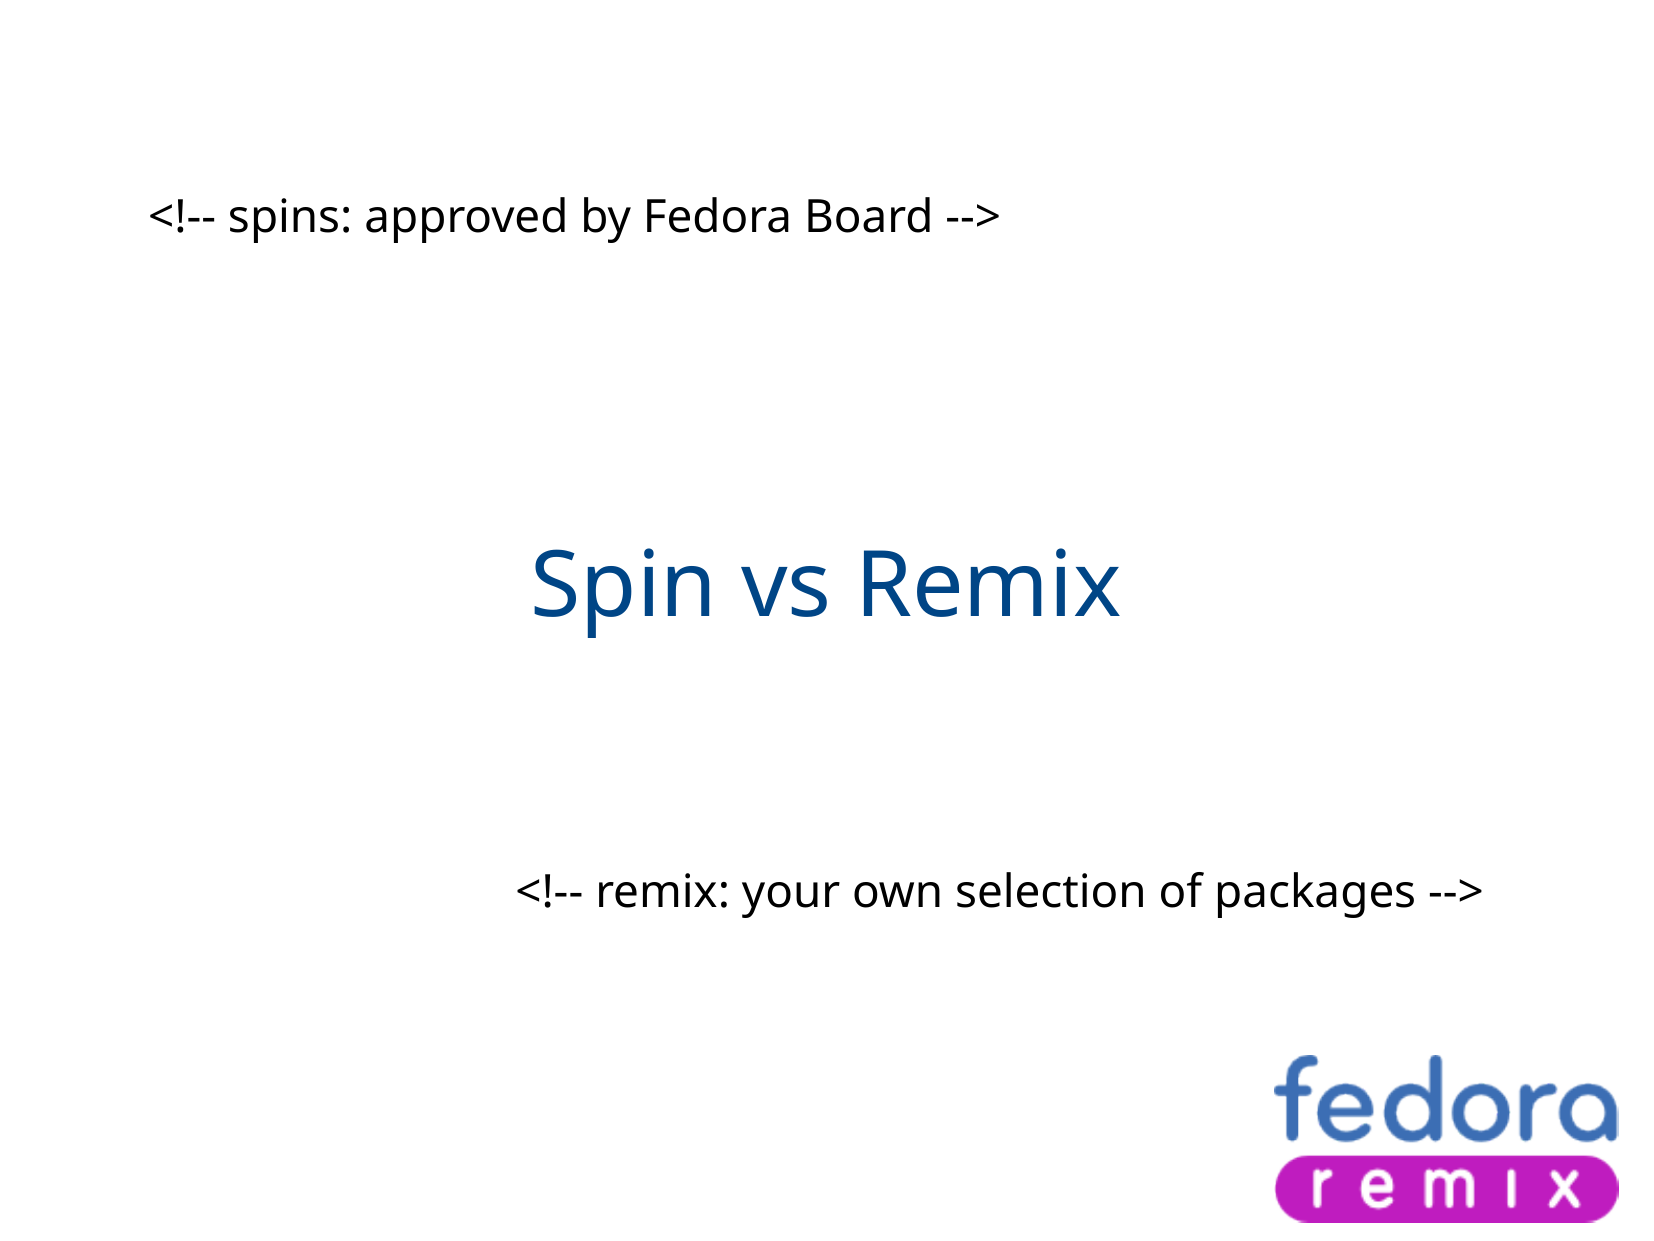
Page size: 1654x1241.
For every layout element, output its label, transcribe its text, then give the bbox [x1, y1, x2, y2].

title <!-- remix: your own selection of packages --> [499, 841, 1501, 938]
title Spin vs Remix [82, 525, 1571, 638]
picture [1274, 1055, 1619, 1223]
title <!-- spins: approved by Fedora Board --> [75, 166, 1076, 263]
